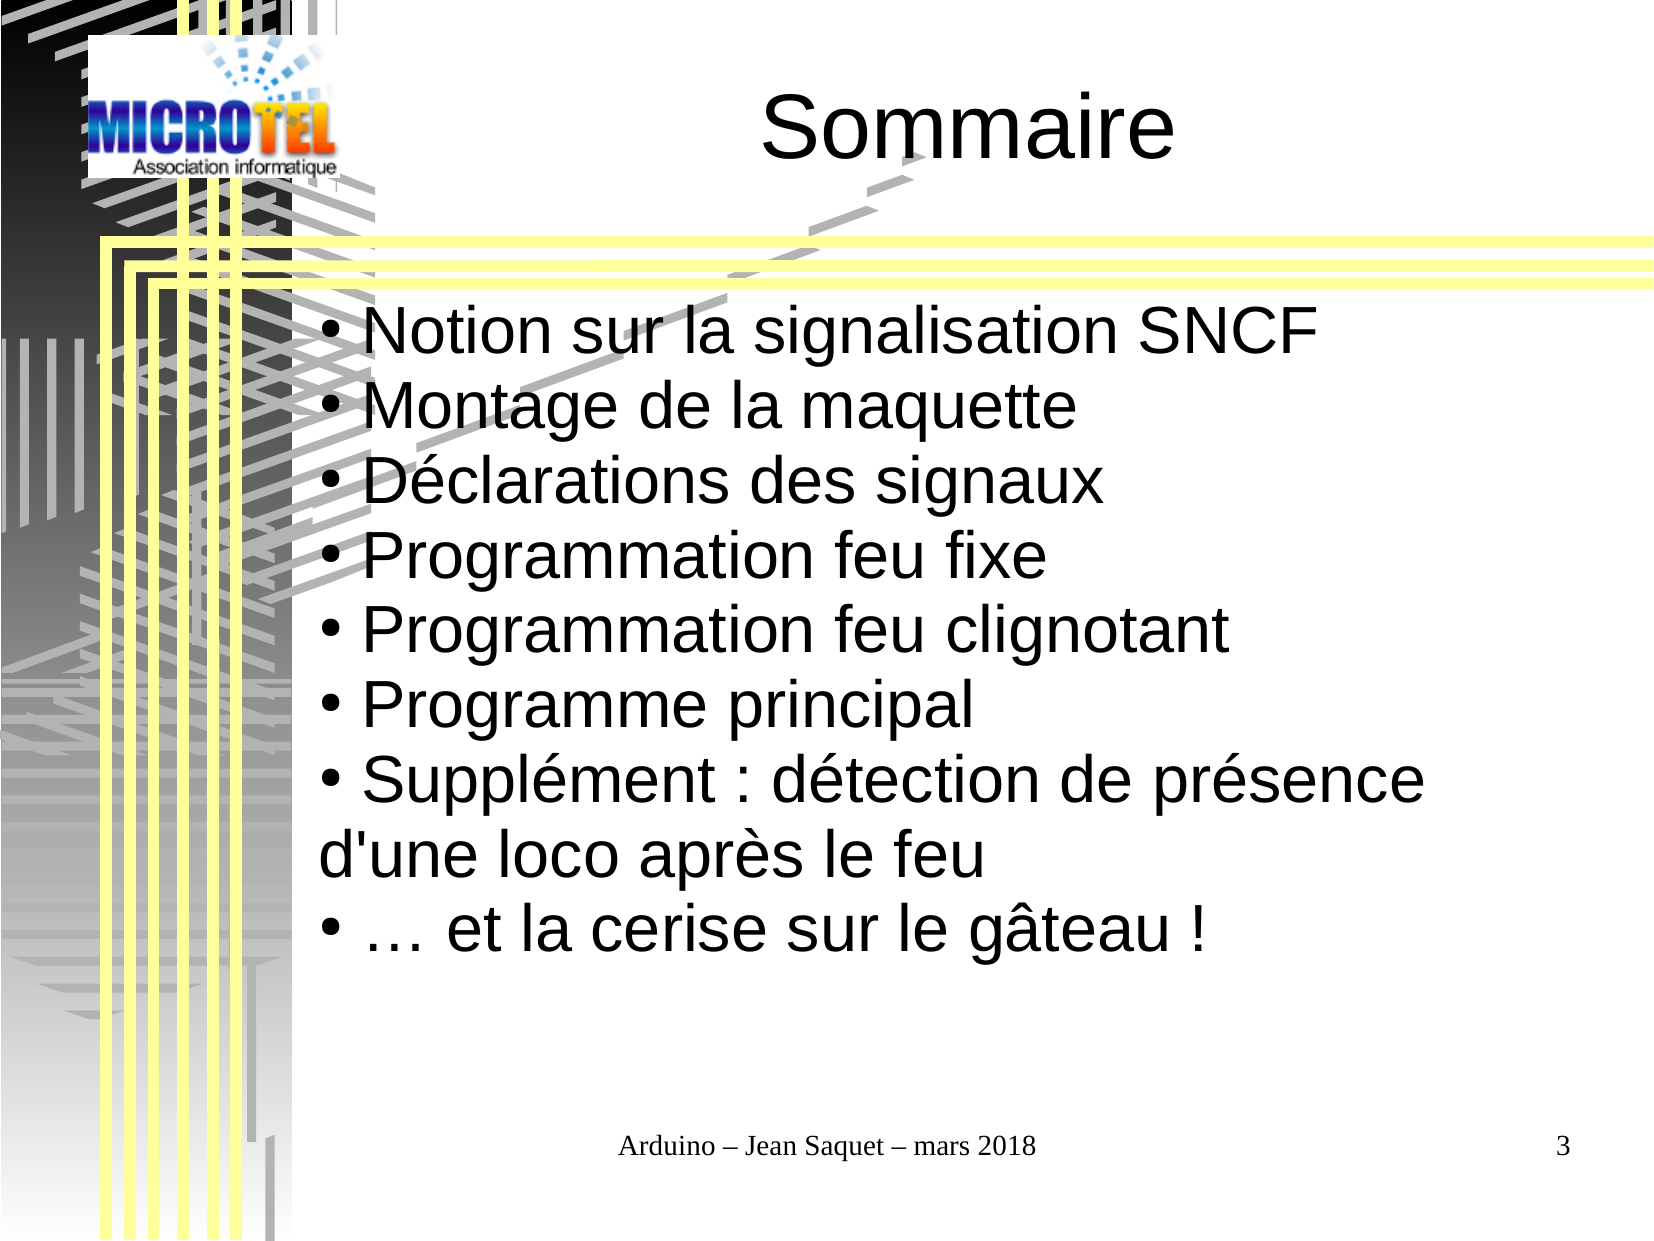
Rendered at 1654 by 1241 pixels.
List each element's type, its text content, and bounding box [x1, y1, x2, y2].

title Sommaire [383, 23, 1554, 231]
picture [88, 35, 340, 178]
subtitle Notion sur la signalisation SNCF Montage de la maquette Déclarations des signaux Programmation feu fixe Programmation feu clignotant Programme principal Supplément : détection de présence d'une loco après le feu … et la cerise sur le gâteau ! [318, 294, 1595, 1115]
